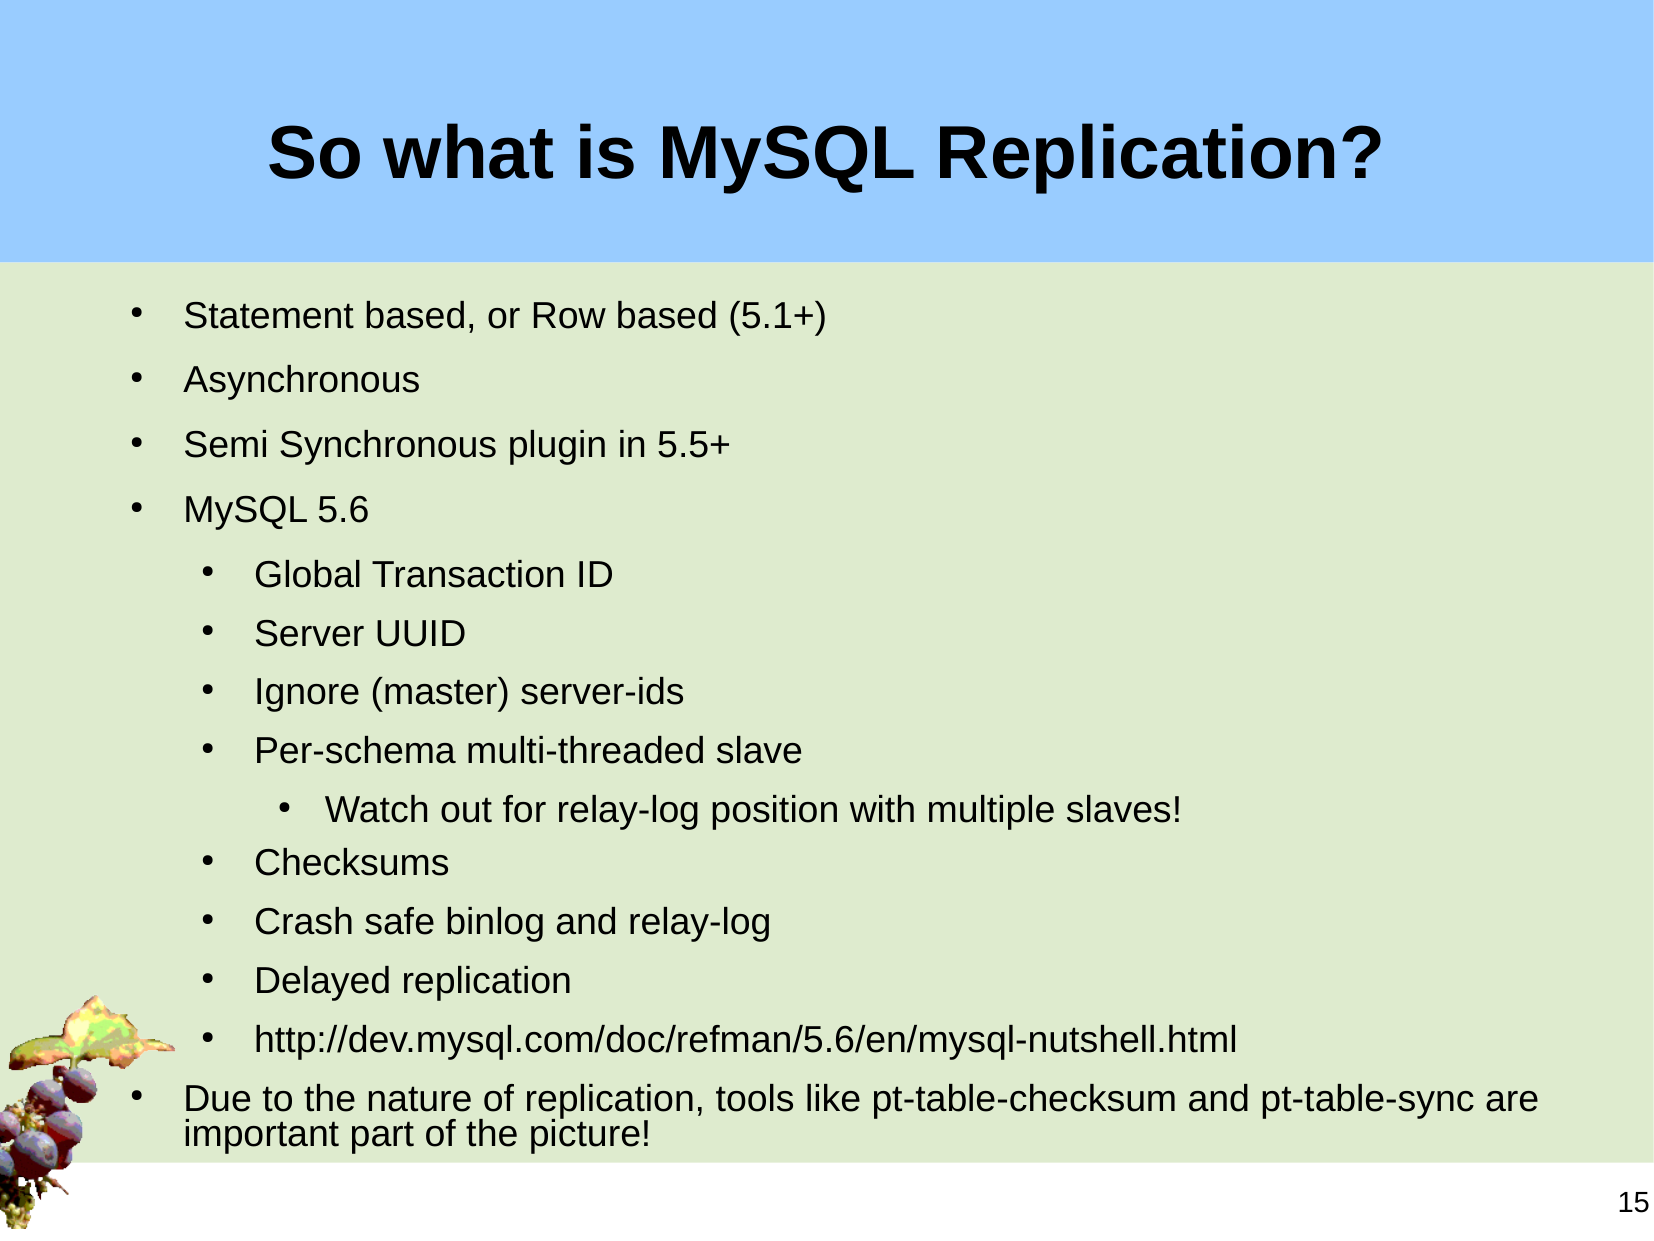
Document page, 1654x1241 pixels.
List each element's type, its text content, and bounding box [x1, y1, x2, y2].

title So what is MySQL Replication? [82, 49, 1571, 257]
list Statement based, or Row based (5.1+) Asynchronous Semi Synchronous plugin in 5.5+ MySQL 5.6 Global Transaction ID Server UUID Ignore (master) server-ids Per-schema multi-threaded slave Watch out for relay-log position with multiple slaves! Checksums Crash safe binlog and relay-log Delayed replication http://dev.mysql.com/doc/refman/5.6/en/mysql-nutshell.html Due to the nature of replication, tools like pt-table-checksum and pt-table-sync are important part of the picture! [112, 300, 1571, 1161]
picture [0, 990, 188, 1229]
